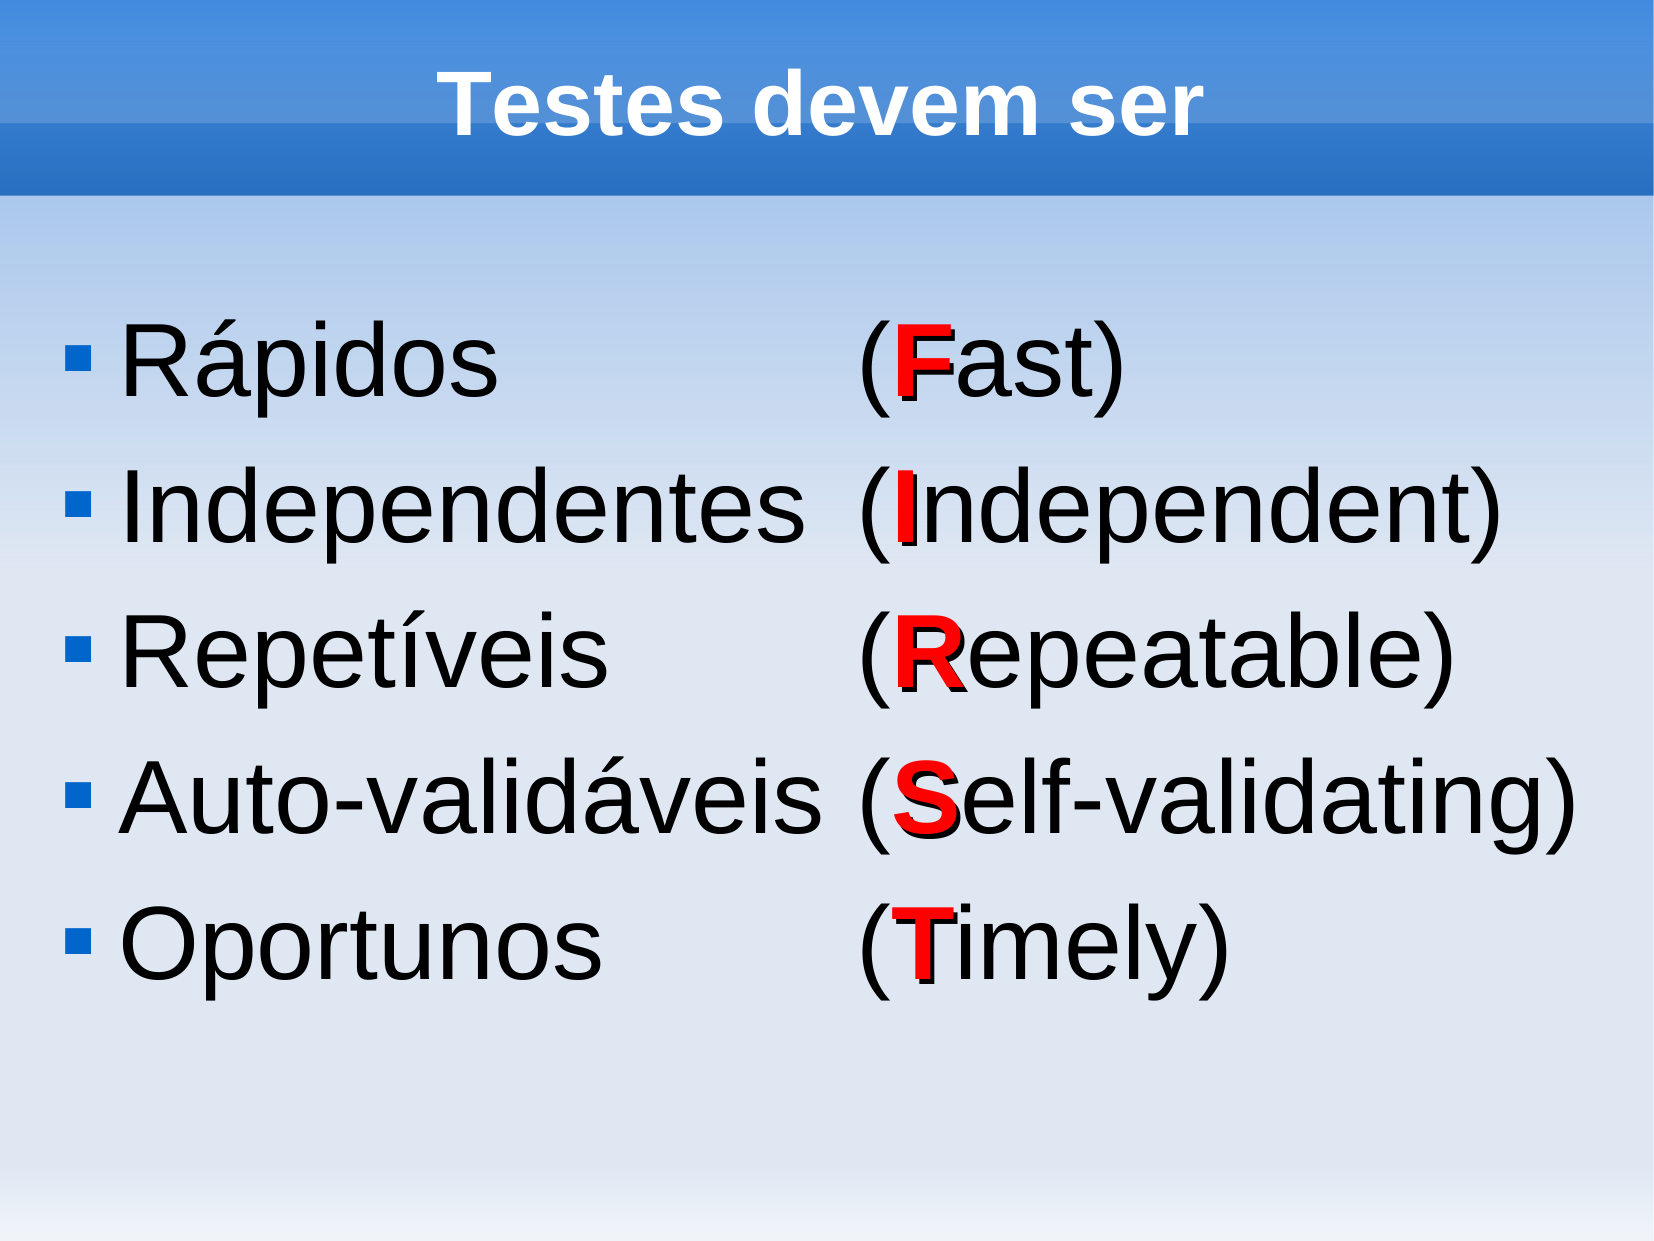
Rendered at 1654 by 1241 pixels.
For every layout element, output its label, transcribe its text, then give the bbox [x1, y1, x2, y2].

picture [0, 0, 1654, 1241]
title Testes devem ser [76, 7, 1565, 200]
list Rápidos (Fast) Independentes (Independent) Repetíveis (Repeatable) Auto-validáveis (Self-validating) Oportunos (Timely) [47, 302, 1595, 1148]
